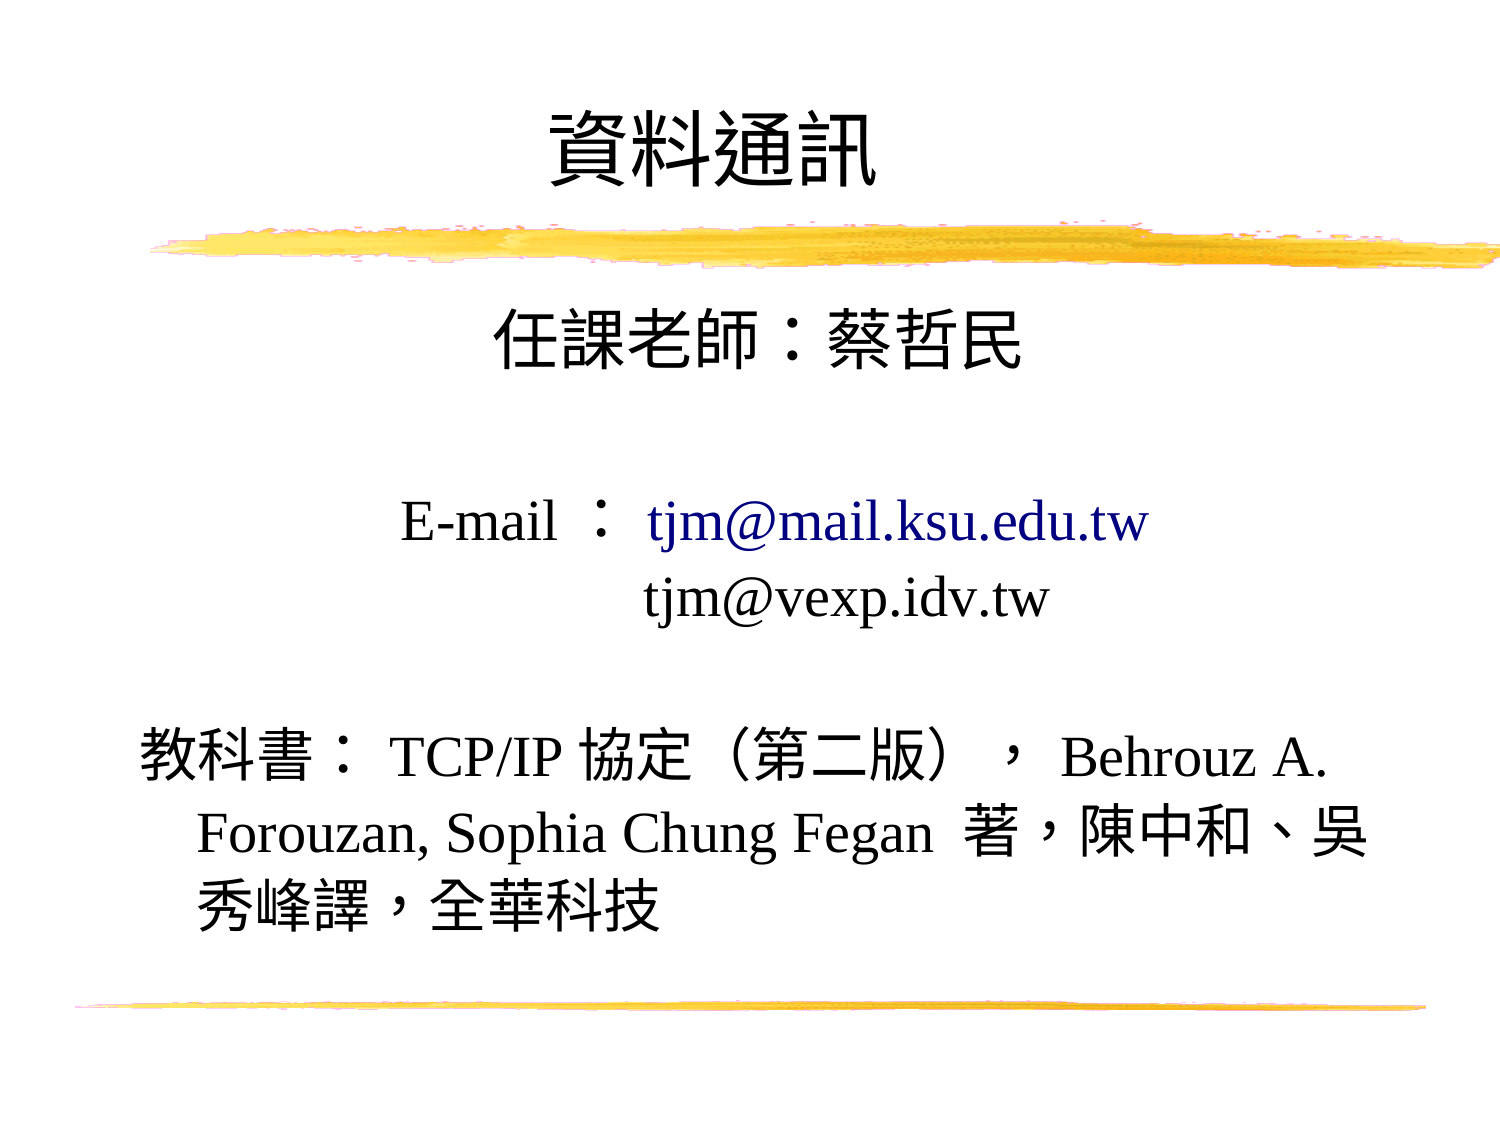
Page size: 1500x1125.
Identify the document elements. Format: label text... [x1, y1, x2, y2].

picture [150, 215, 1500, 279]
list 任課老師：蔡哲民 E-mail：tjm@mail.ksu.edu.tw tjm@vexp.idv.tw 教科書：TCP/IP協定（第二版），Behrouz A. Forouzan, Sophia Chung Fegan 著，陳中和、吳秀峰譯，全華科技 [124, 287, 1425, 1040]
title 資料通訊 [75, 24, 1351, 213]
picture [75, 999, 124, 1013]
